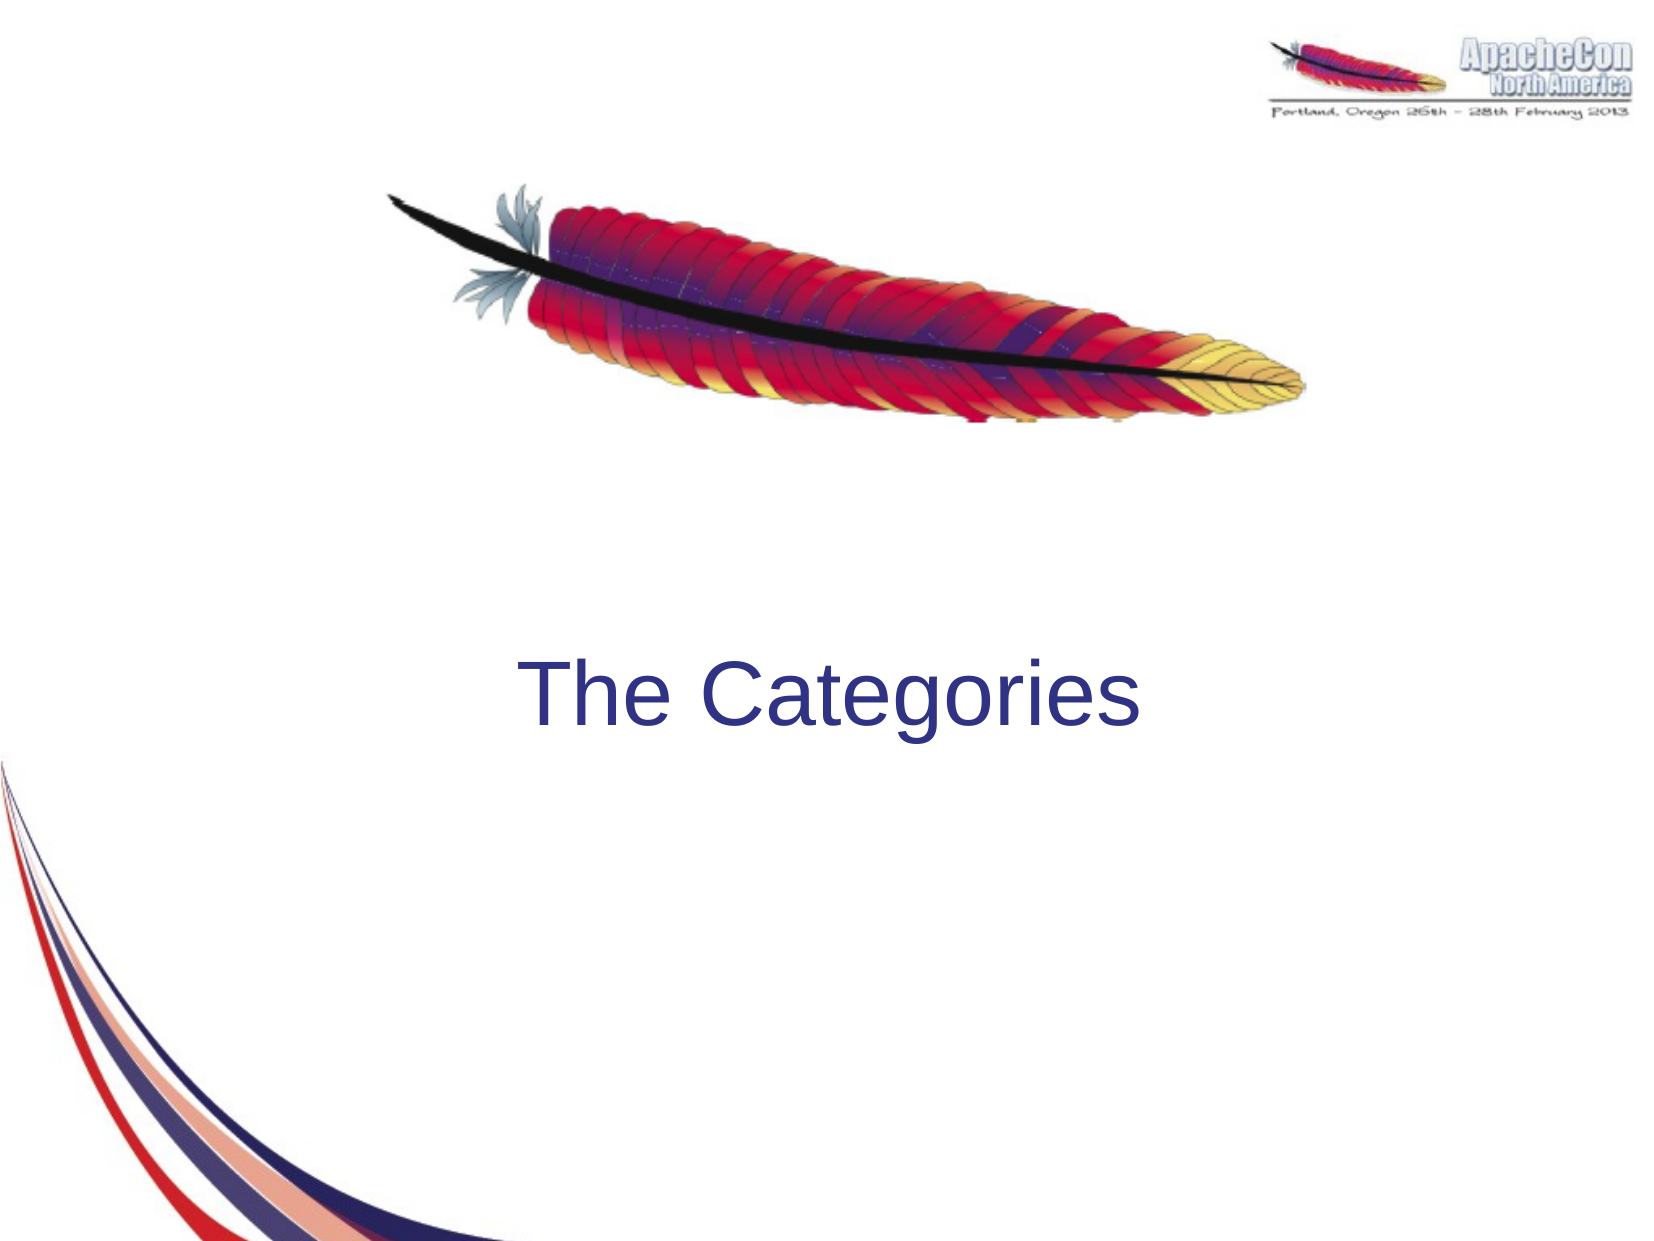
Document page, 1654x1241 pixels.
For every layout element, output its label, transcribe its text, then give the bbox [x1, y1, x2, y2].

picture [0, 0, 1654, 1241]
title The Categories [88, 590, 1571, 798]
